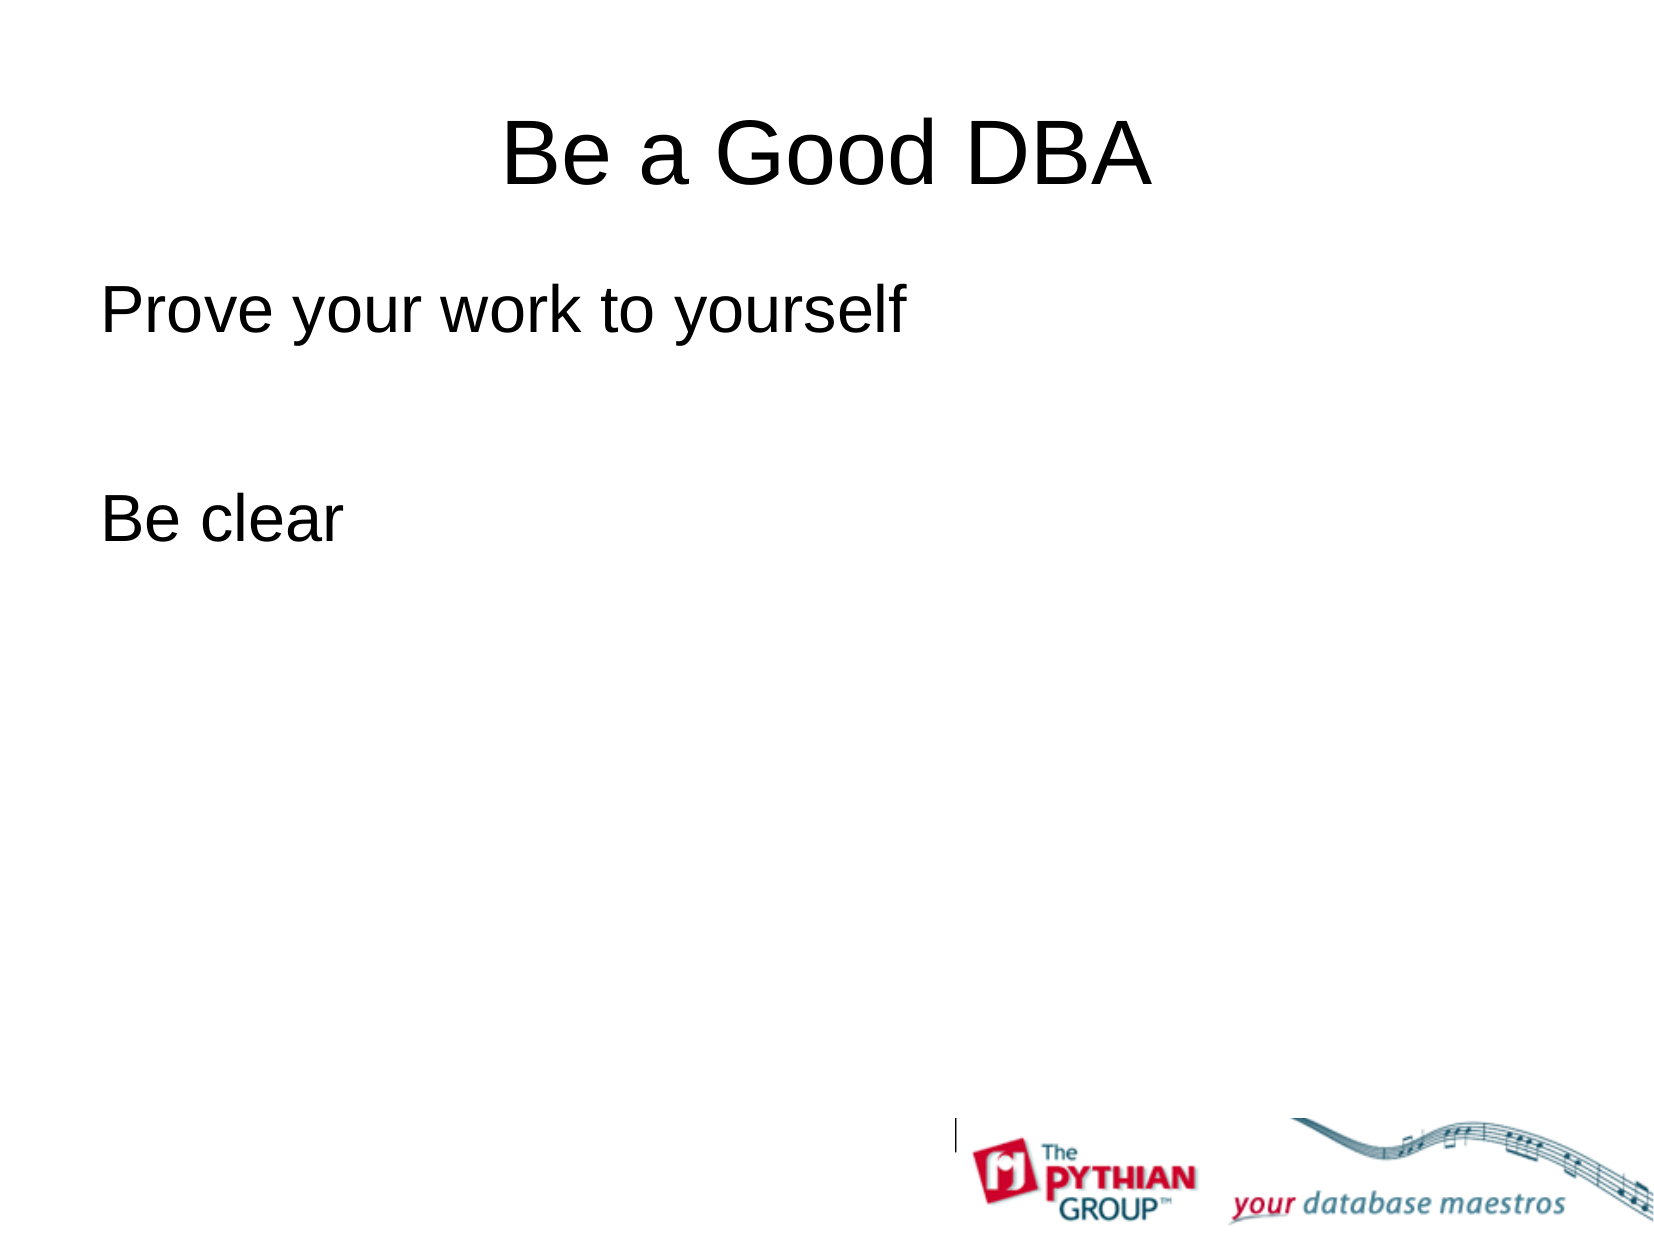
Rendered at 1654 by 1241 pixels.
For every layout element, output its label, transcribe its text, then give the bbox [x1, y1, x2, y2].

title Be a Good DBA [82, 56, 1571, 250]
picture [955, 1118, 1654, 1241]
list Prove your work to yourself Be clear [82, 272, 1571, 1077]
